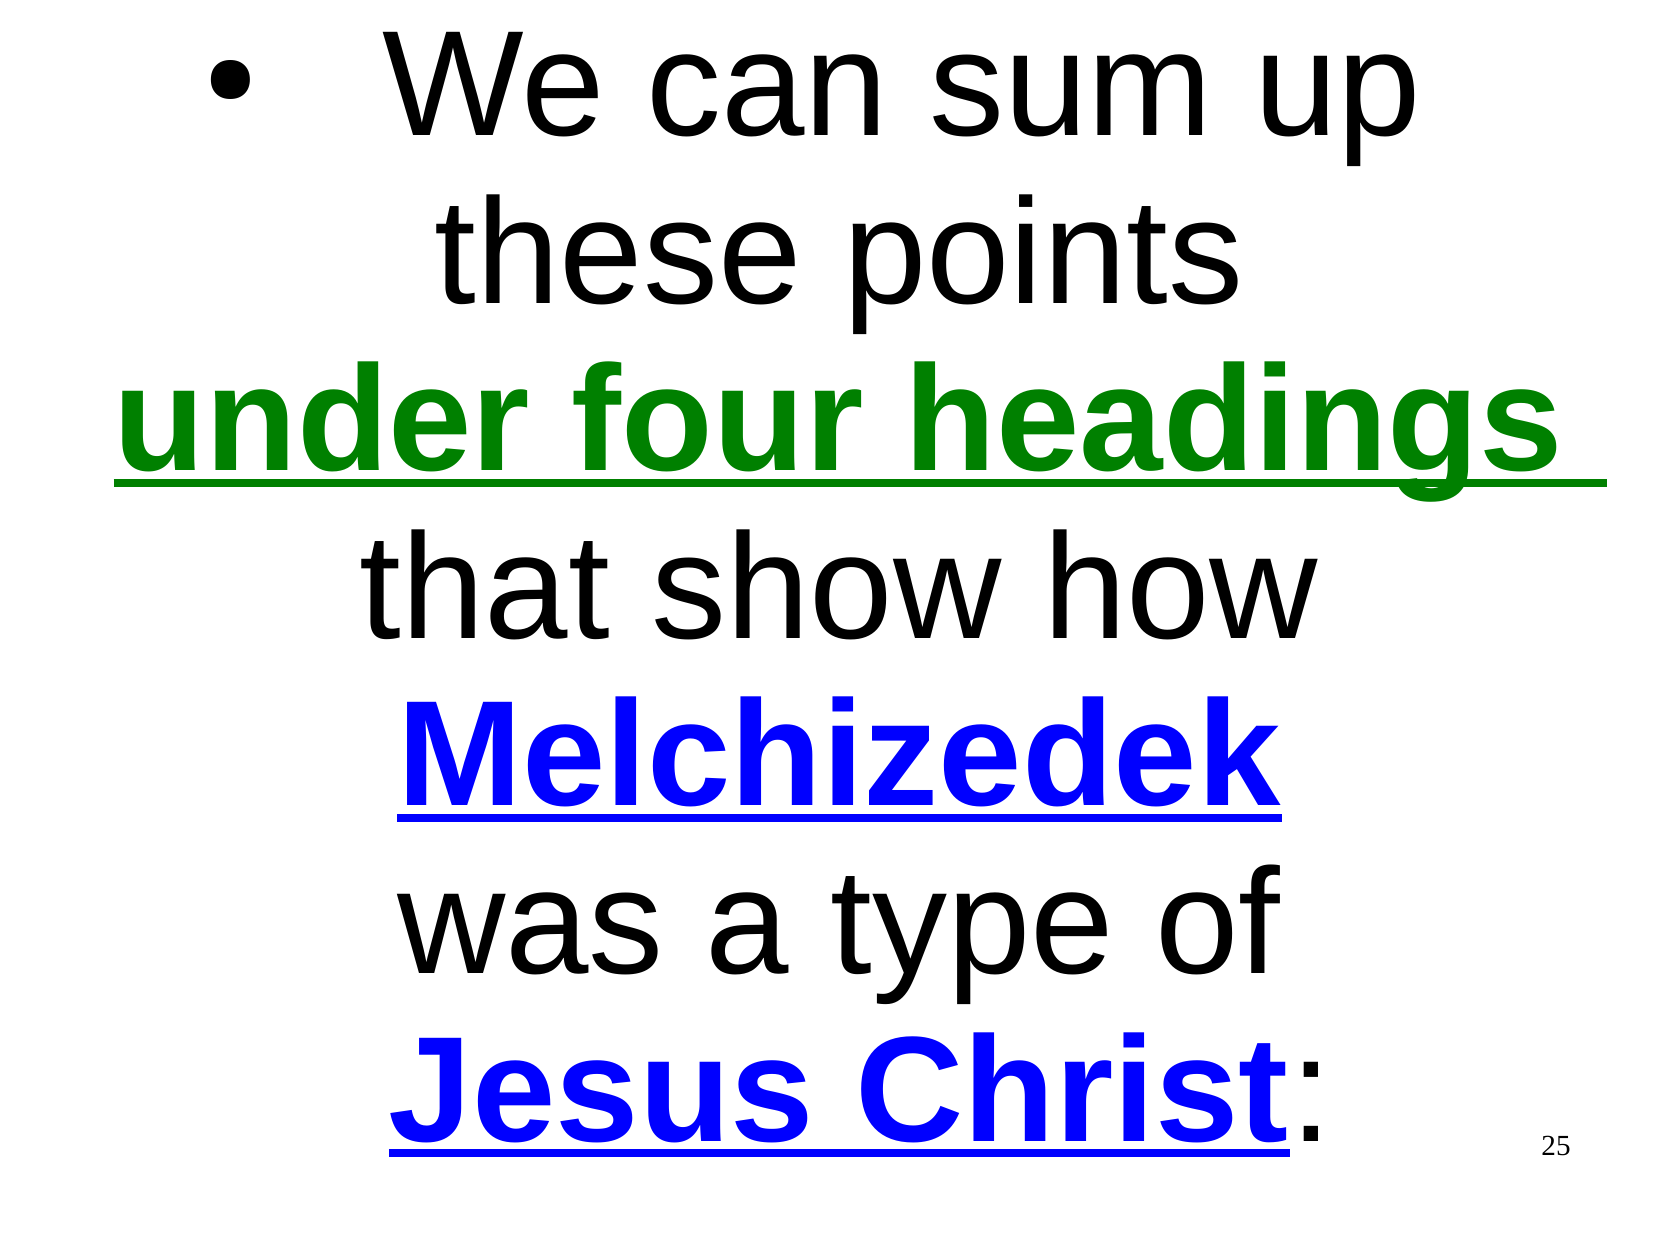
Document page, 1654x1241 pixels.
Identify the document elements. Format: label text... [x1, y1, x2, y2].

list We can sum up these points under four headings that show how Melchizedek was a type of Jesus Christ: [37, 0, 1613, 1238]
